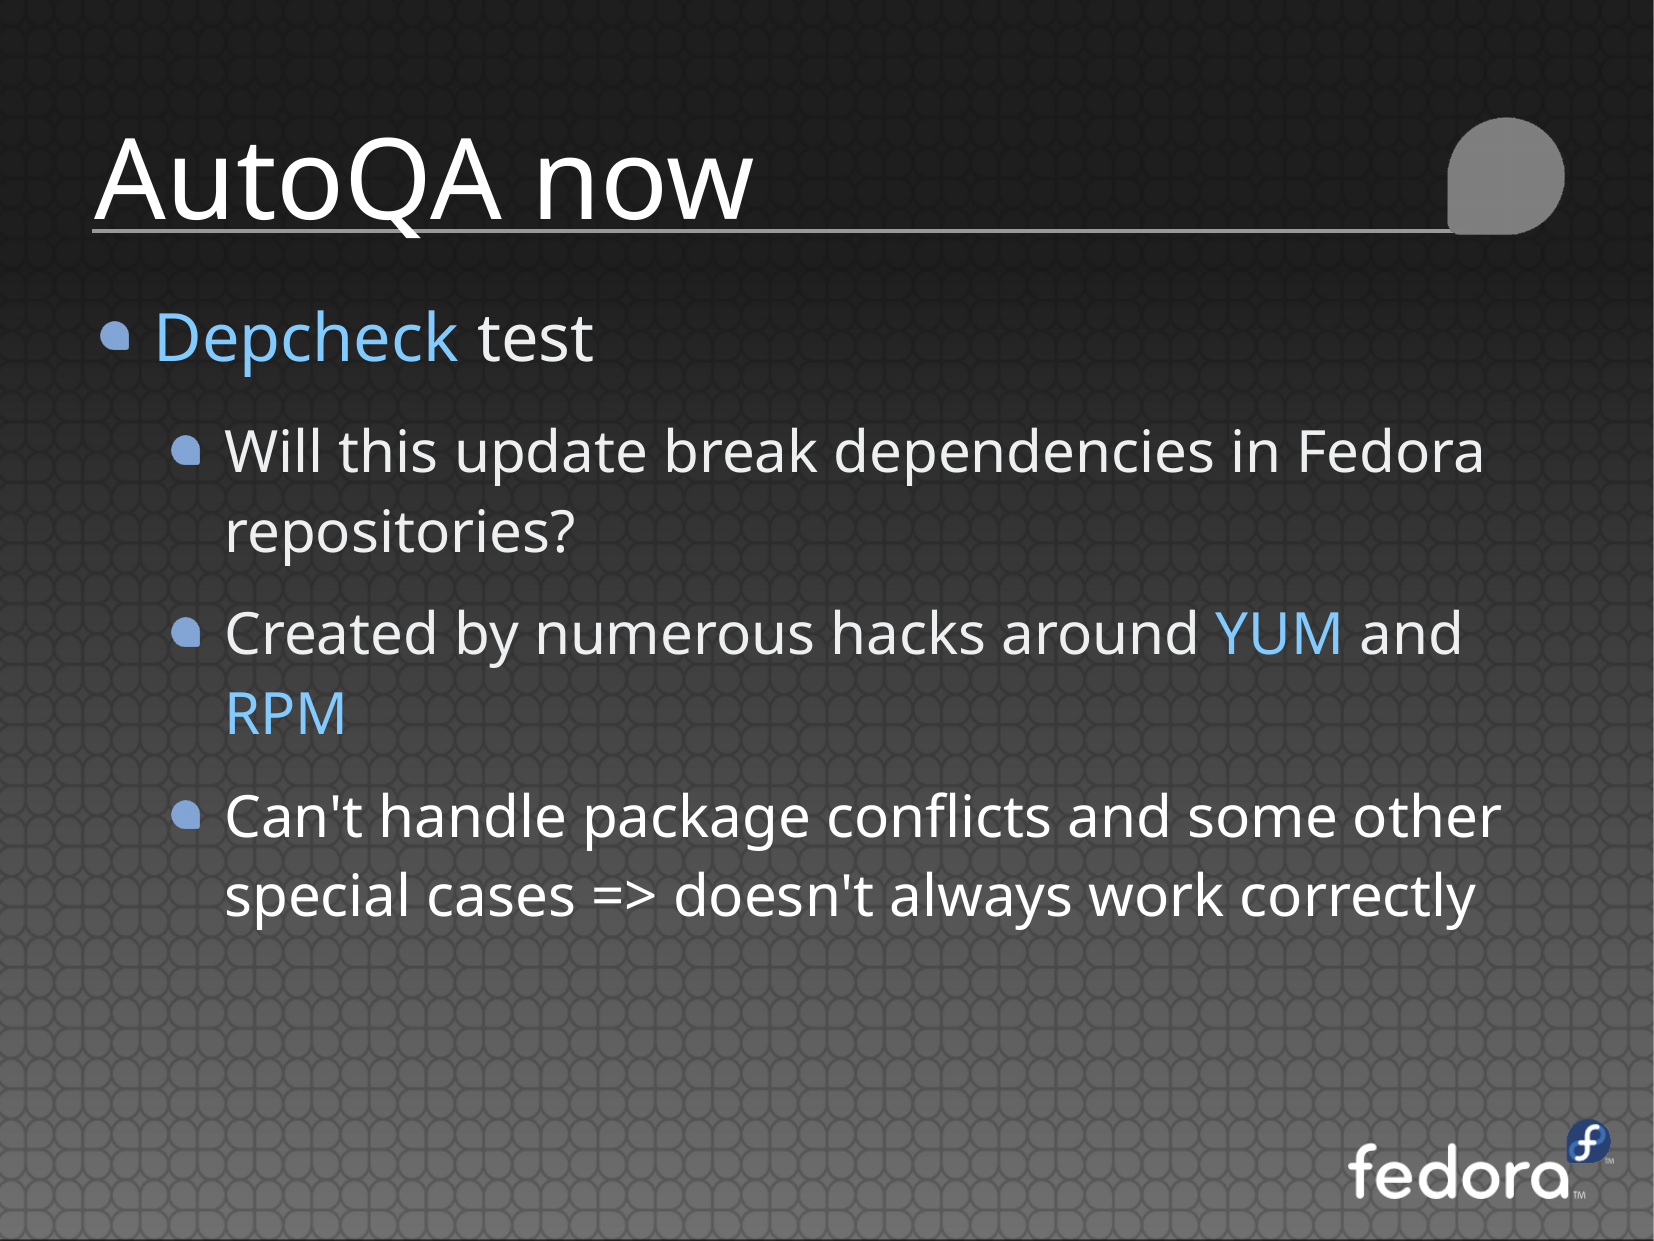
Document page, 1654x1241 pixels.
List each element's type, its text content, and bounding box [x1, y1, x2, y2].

title AutoQA now [94, 100, 1426, 251]
picture [0, 0, 1654, 1241]
list Depcheck test Will this update break dependencies in Fedora repositories? Created by numerous hacks around YUM and RPM Can't handle package conflicts and some other special cases => doesn't always work correctly [82, 290, 1571, 1094]
